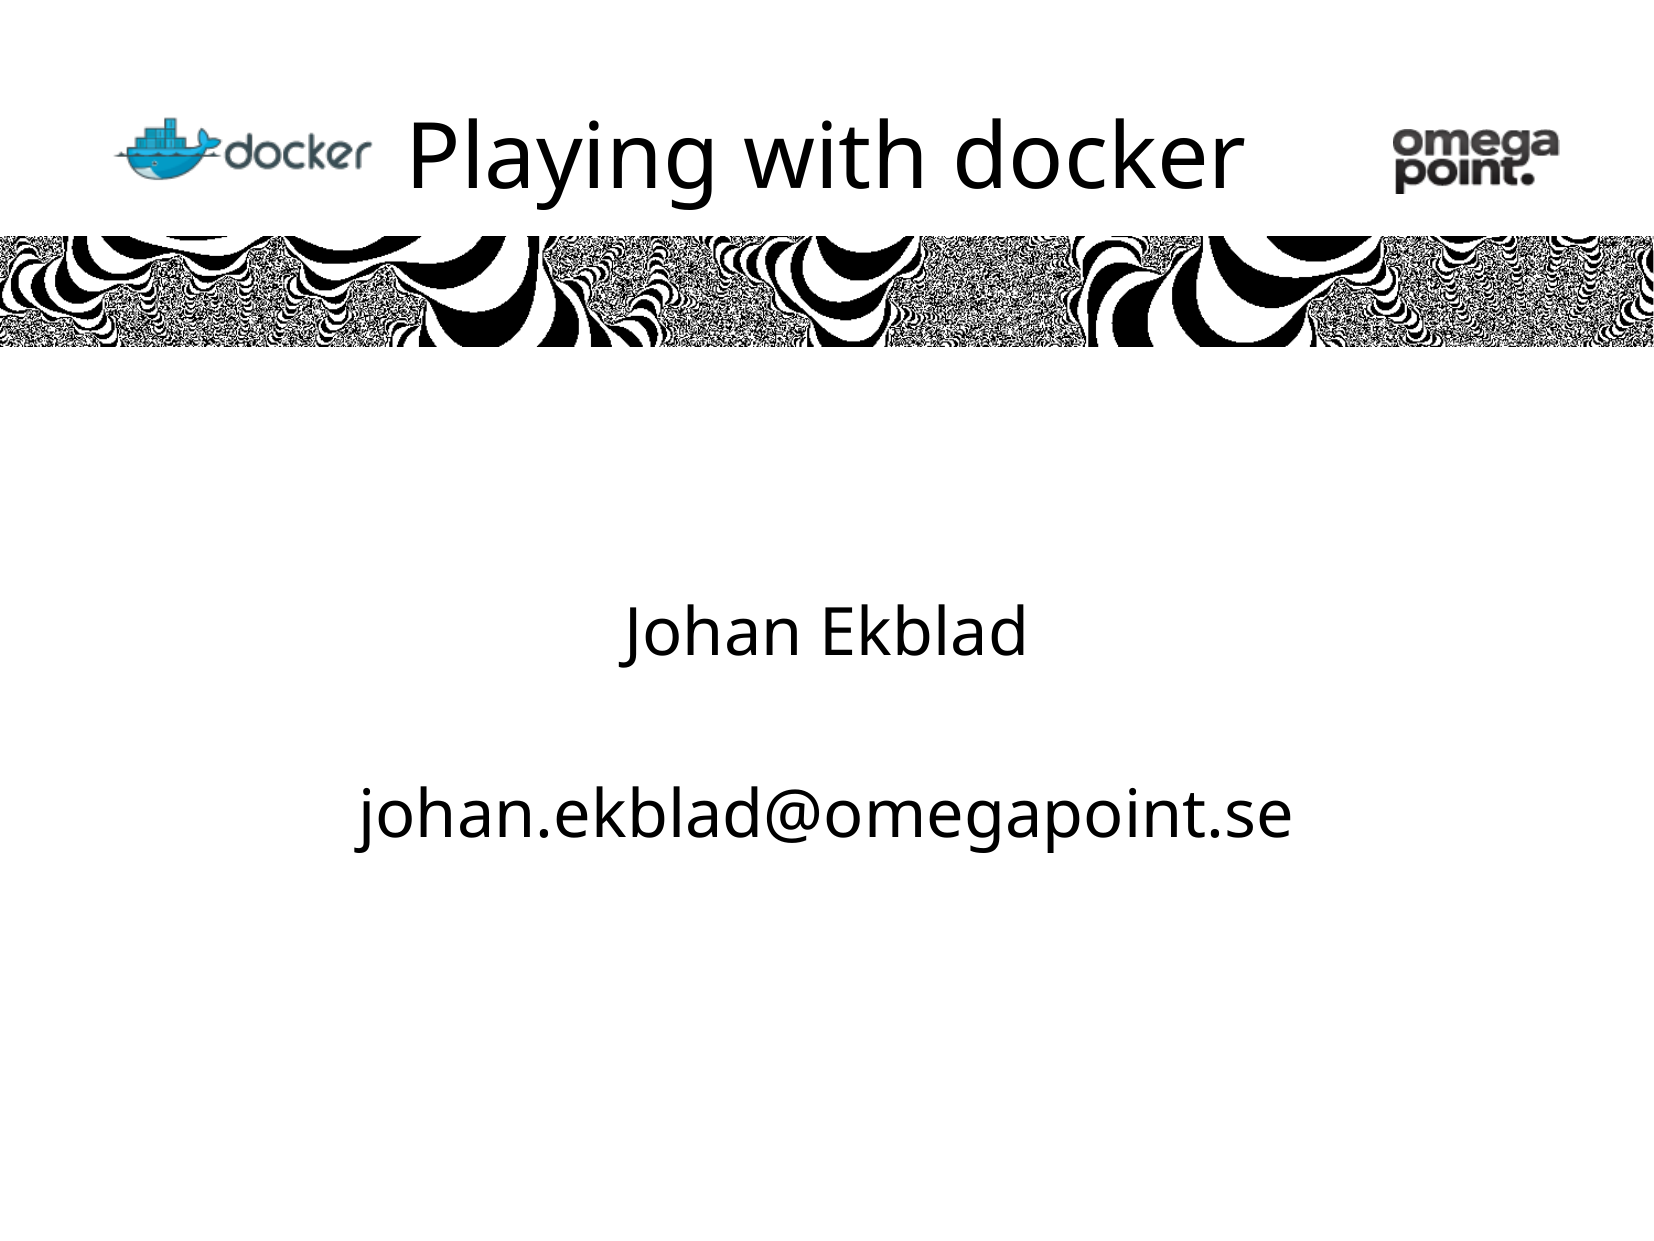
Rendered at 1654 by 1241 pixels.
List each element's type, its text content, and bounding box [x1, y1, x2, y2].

picture [1393, 129, 1560, 194]
picture [99, 94, 390, 204]
picture [0, 236, 1654, 347]
subtitle Johan Ekblad johan.ekblad@omegapoint.se [82, 437, 1571, 1004]
title Playing with docker [82, 49, 1571, 236]
